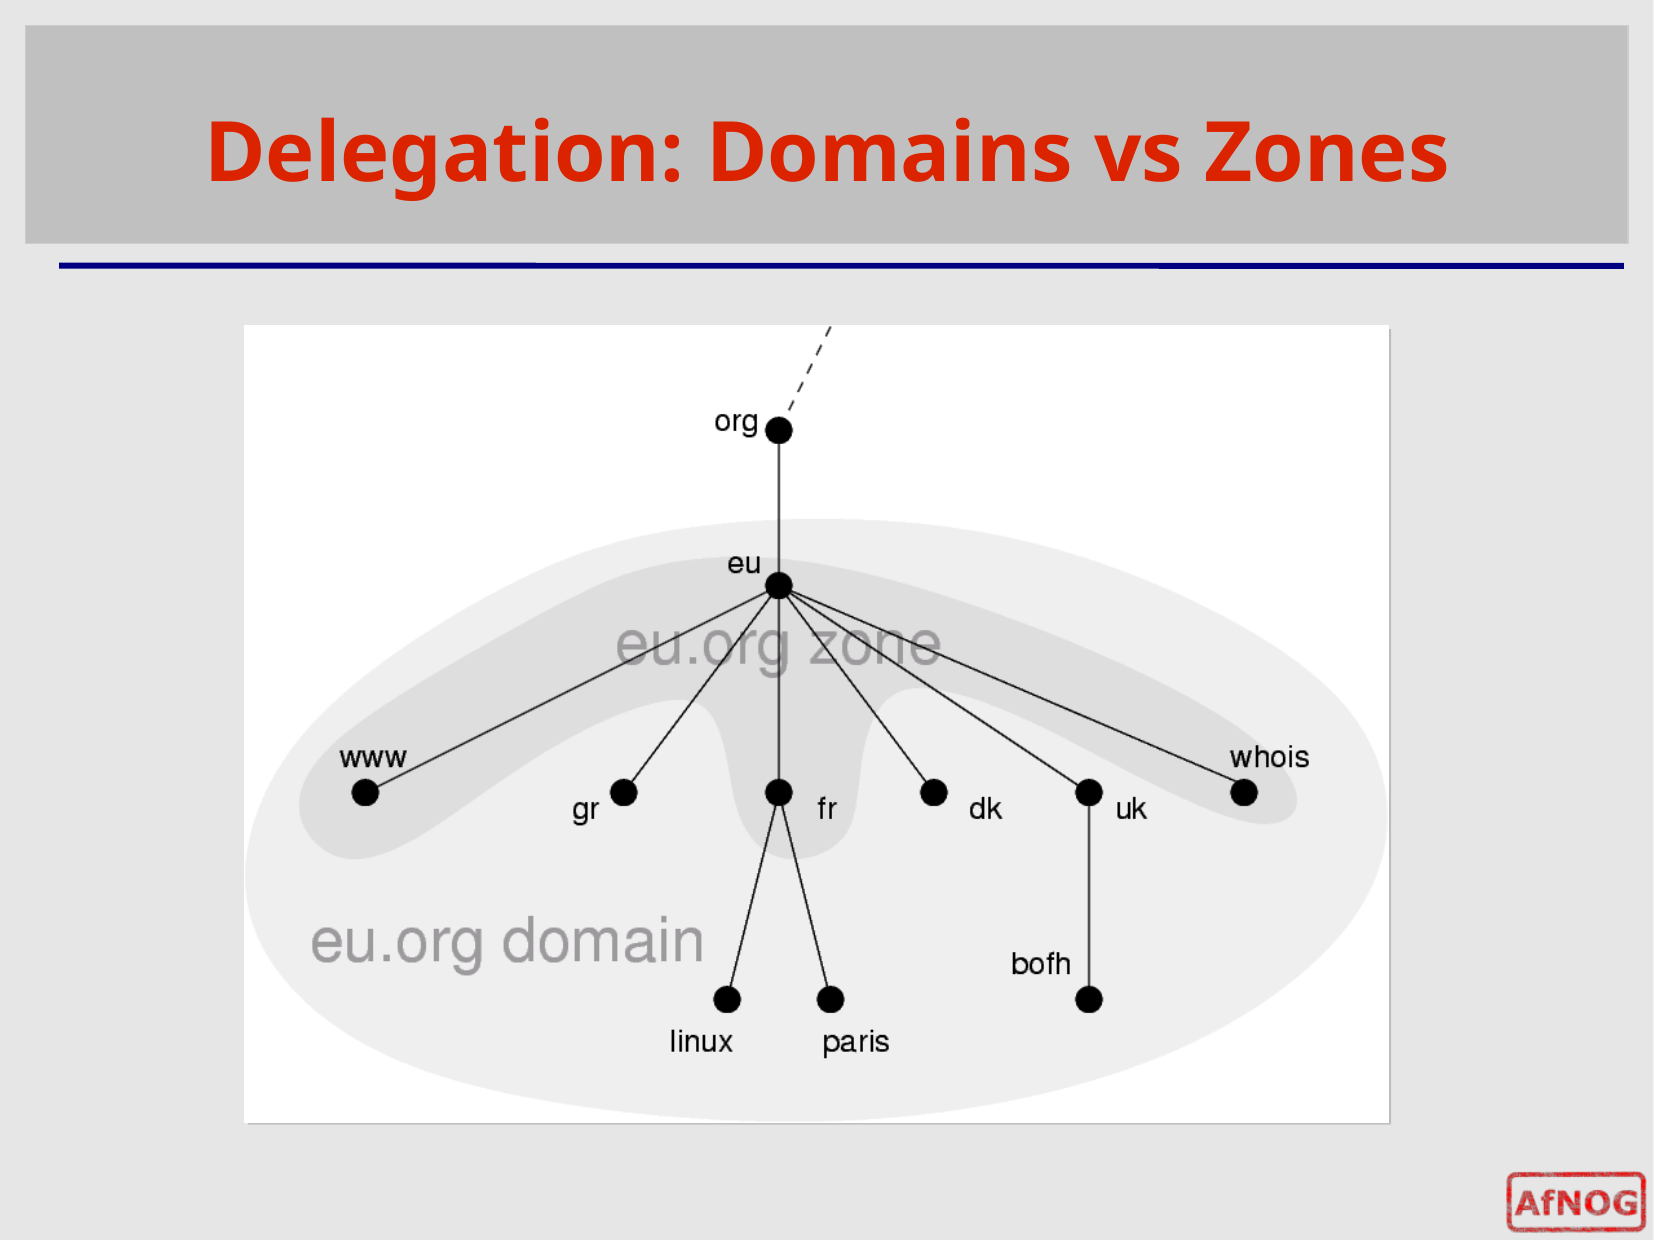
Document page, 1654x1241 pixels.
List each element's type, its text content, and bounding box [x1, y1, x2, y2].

title Delegation: Domains vs Zones [121, 46, 1534, 254]
picture [1505, 1170, 1648, 1235]
picture [244, 325, 1389, 1123]
